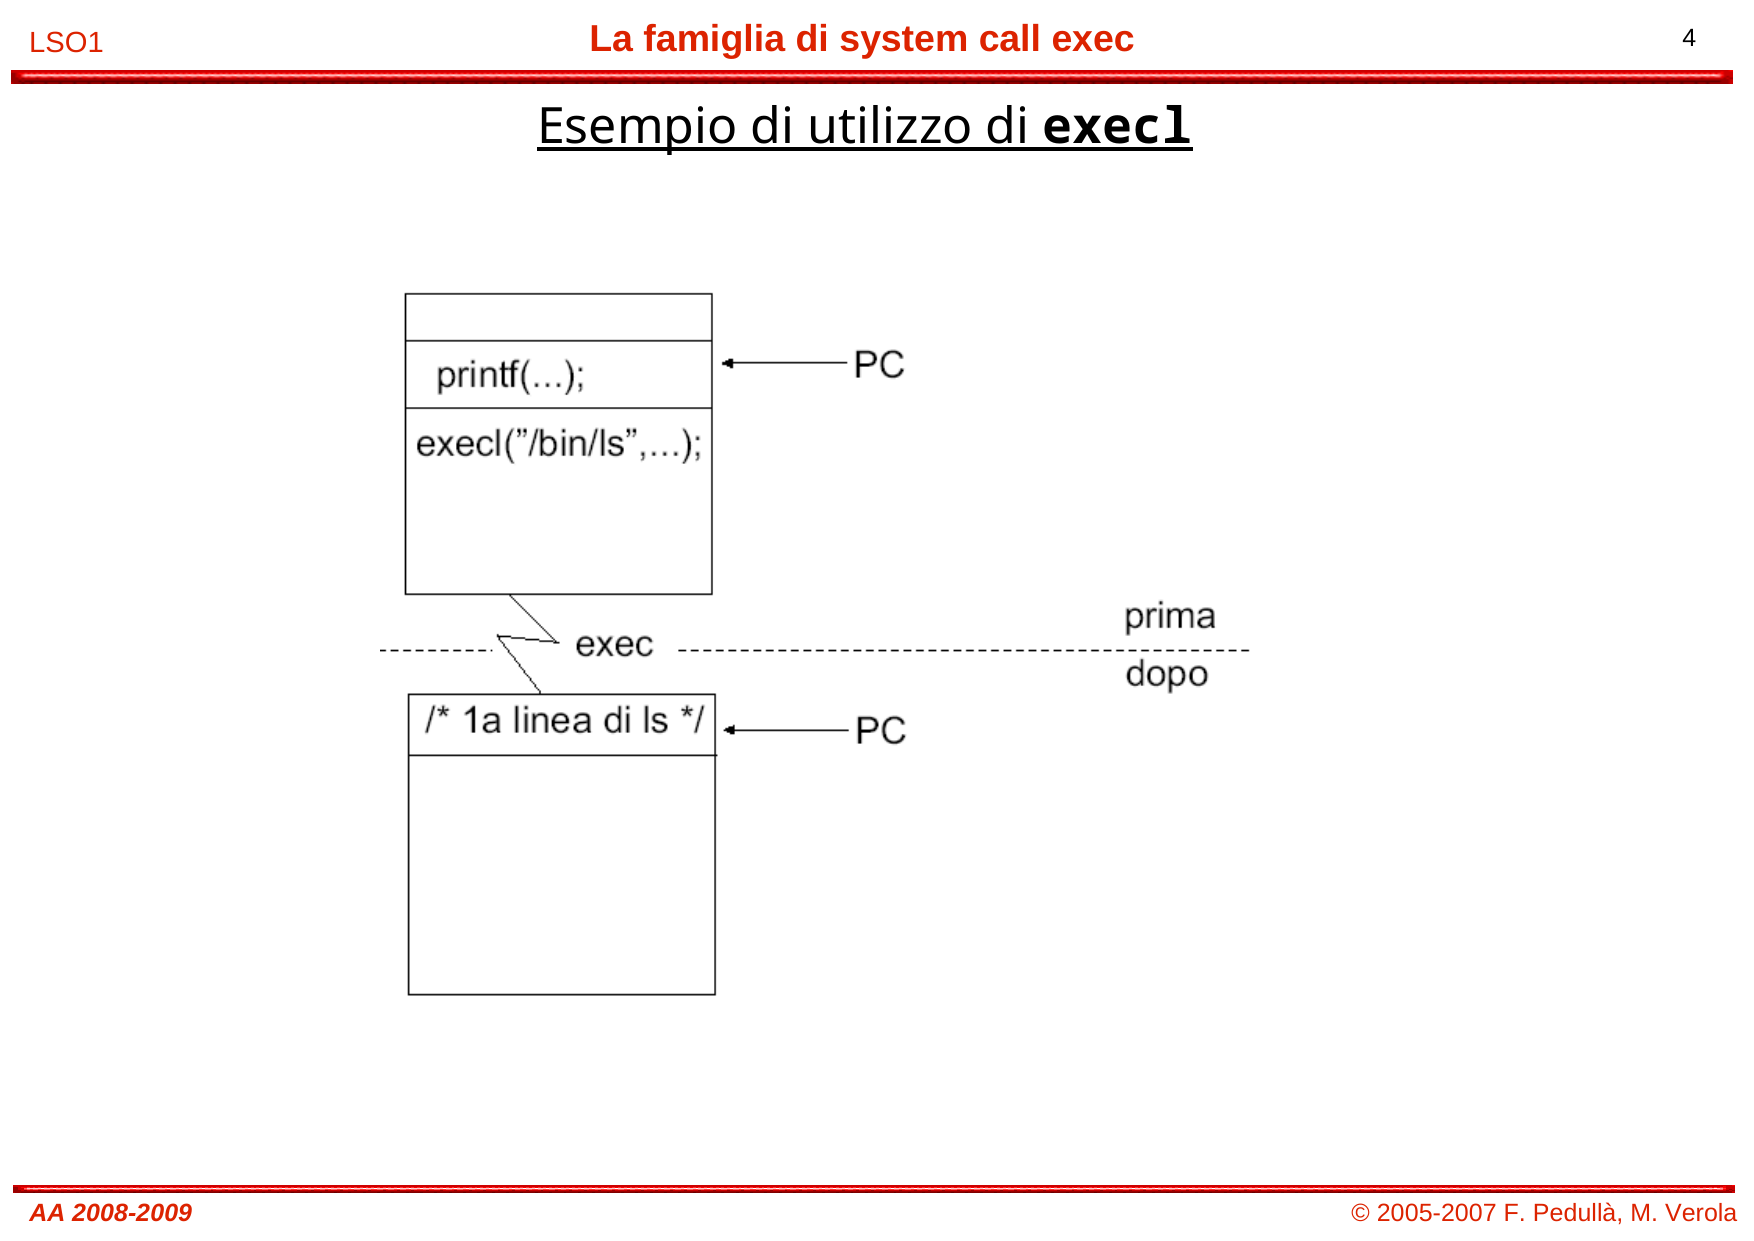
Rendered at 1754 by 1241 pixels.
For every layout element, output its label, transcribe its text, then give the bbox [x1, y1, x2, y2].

picture [11, 70, 1733, 84]
title Esempio di utilizzo di execl [478, 78, 1253, 174]
picture [380, 284, 1254, 1002]
picture [13, 1185, 1735, 1193]
